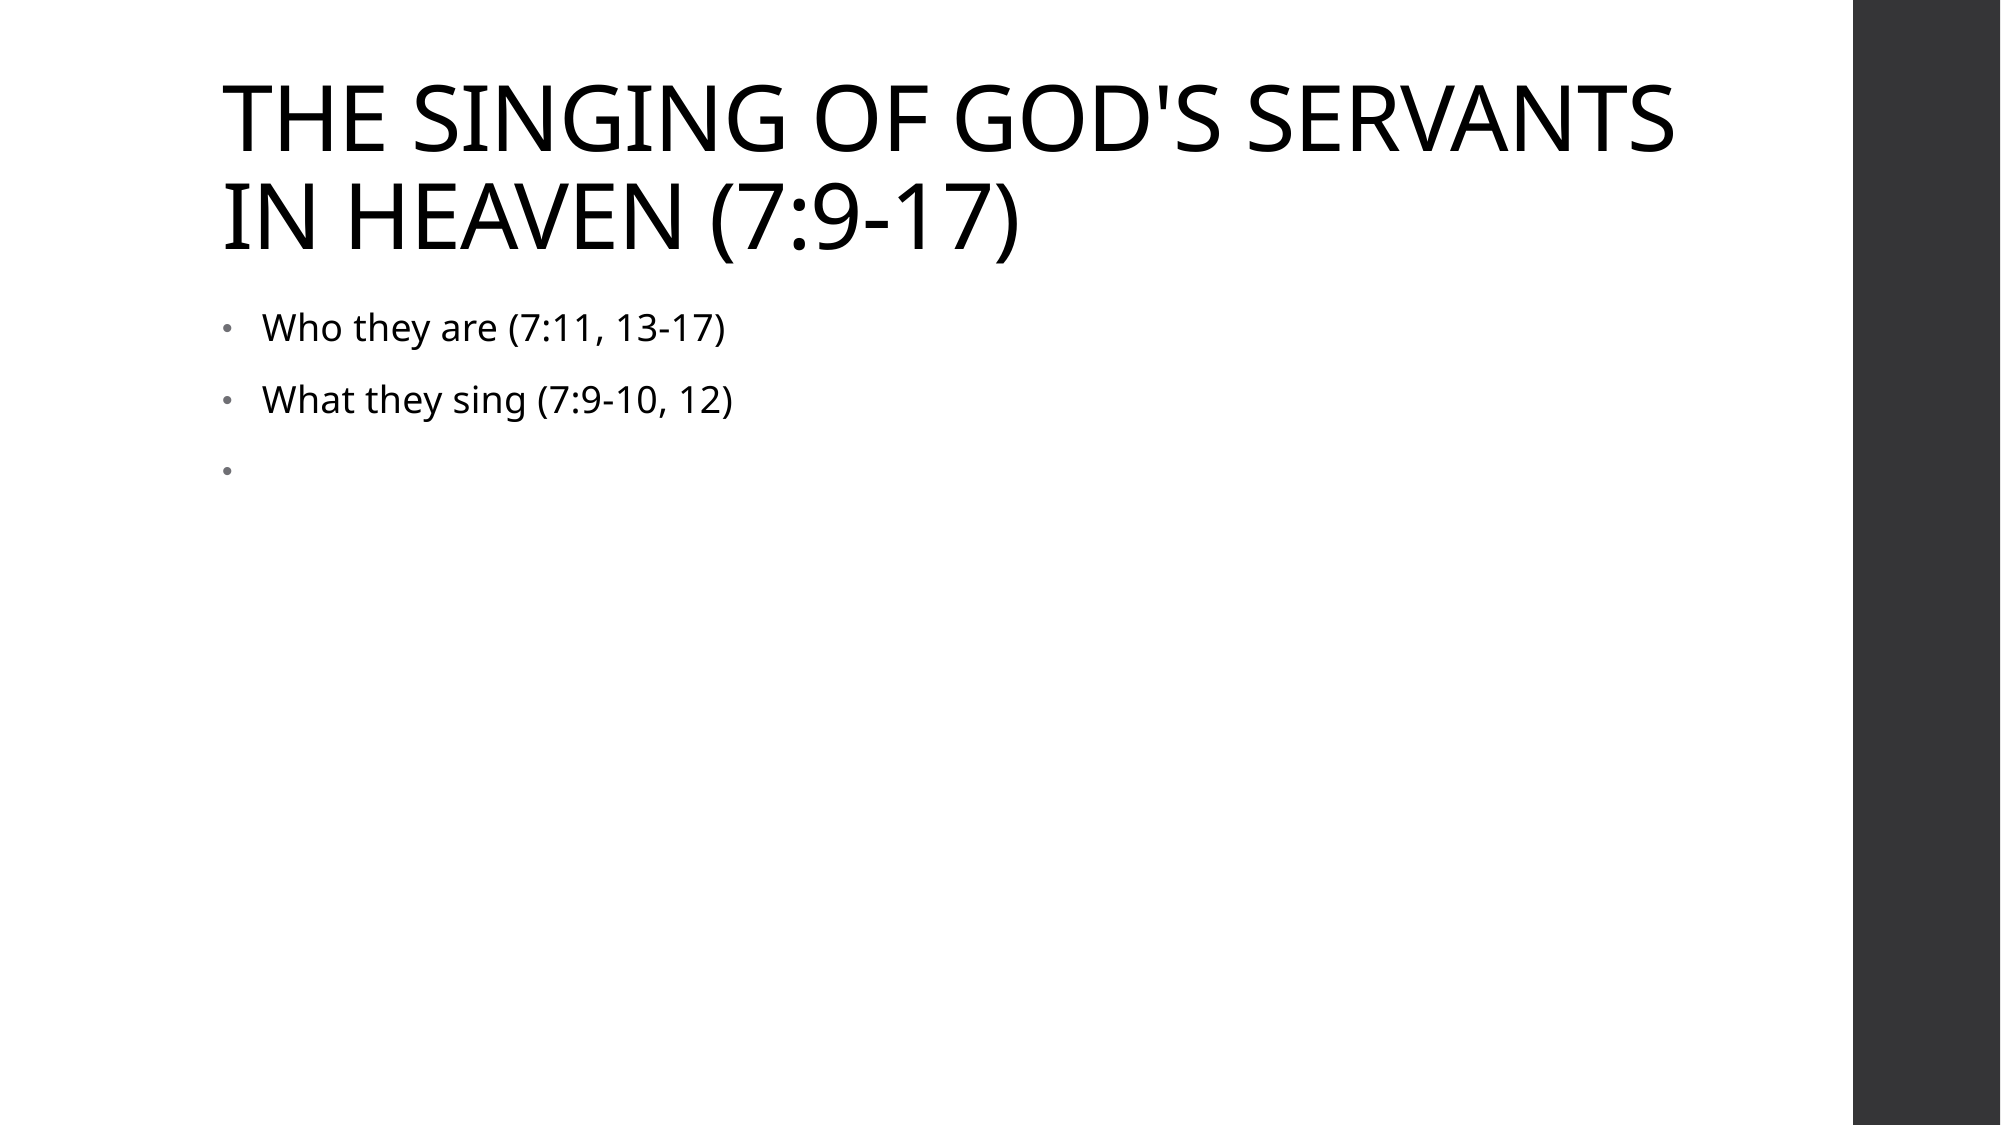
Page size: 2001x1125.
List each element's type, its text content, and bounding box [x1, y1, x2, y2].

title THE SINGING OF GOD'S SERVANTS IN HEAVEN (7:9-17) [206, 60, 1797, 278]
list Who they are (7:11, 13-17) What they sing (7:9-10, 12) [206, 299, 1617, 1014]
